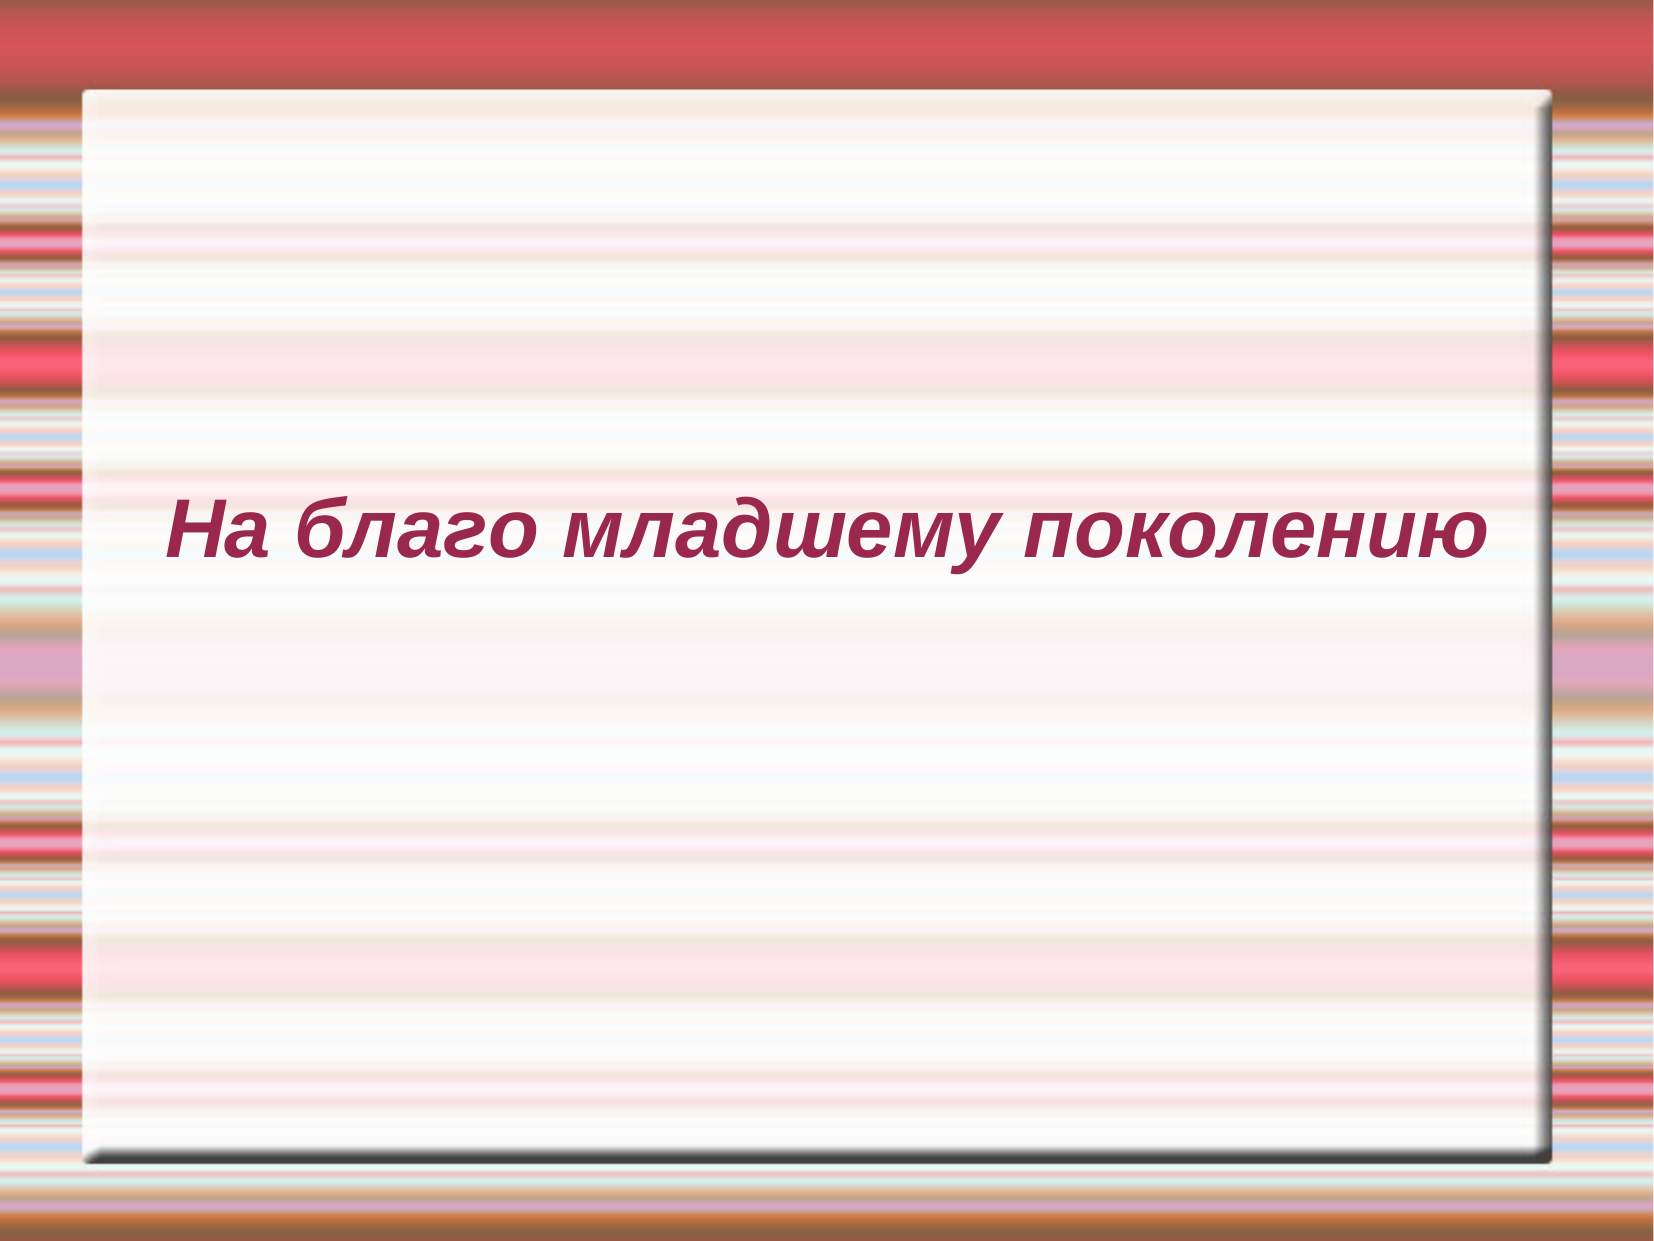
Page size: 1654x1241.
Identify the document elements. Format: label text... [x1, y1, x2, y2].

picture [0, 0, 1654, 1241]
title На благо младшему поколению [121, 53, 1534, 1004]
